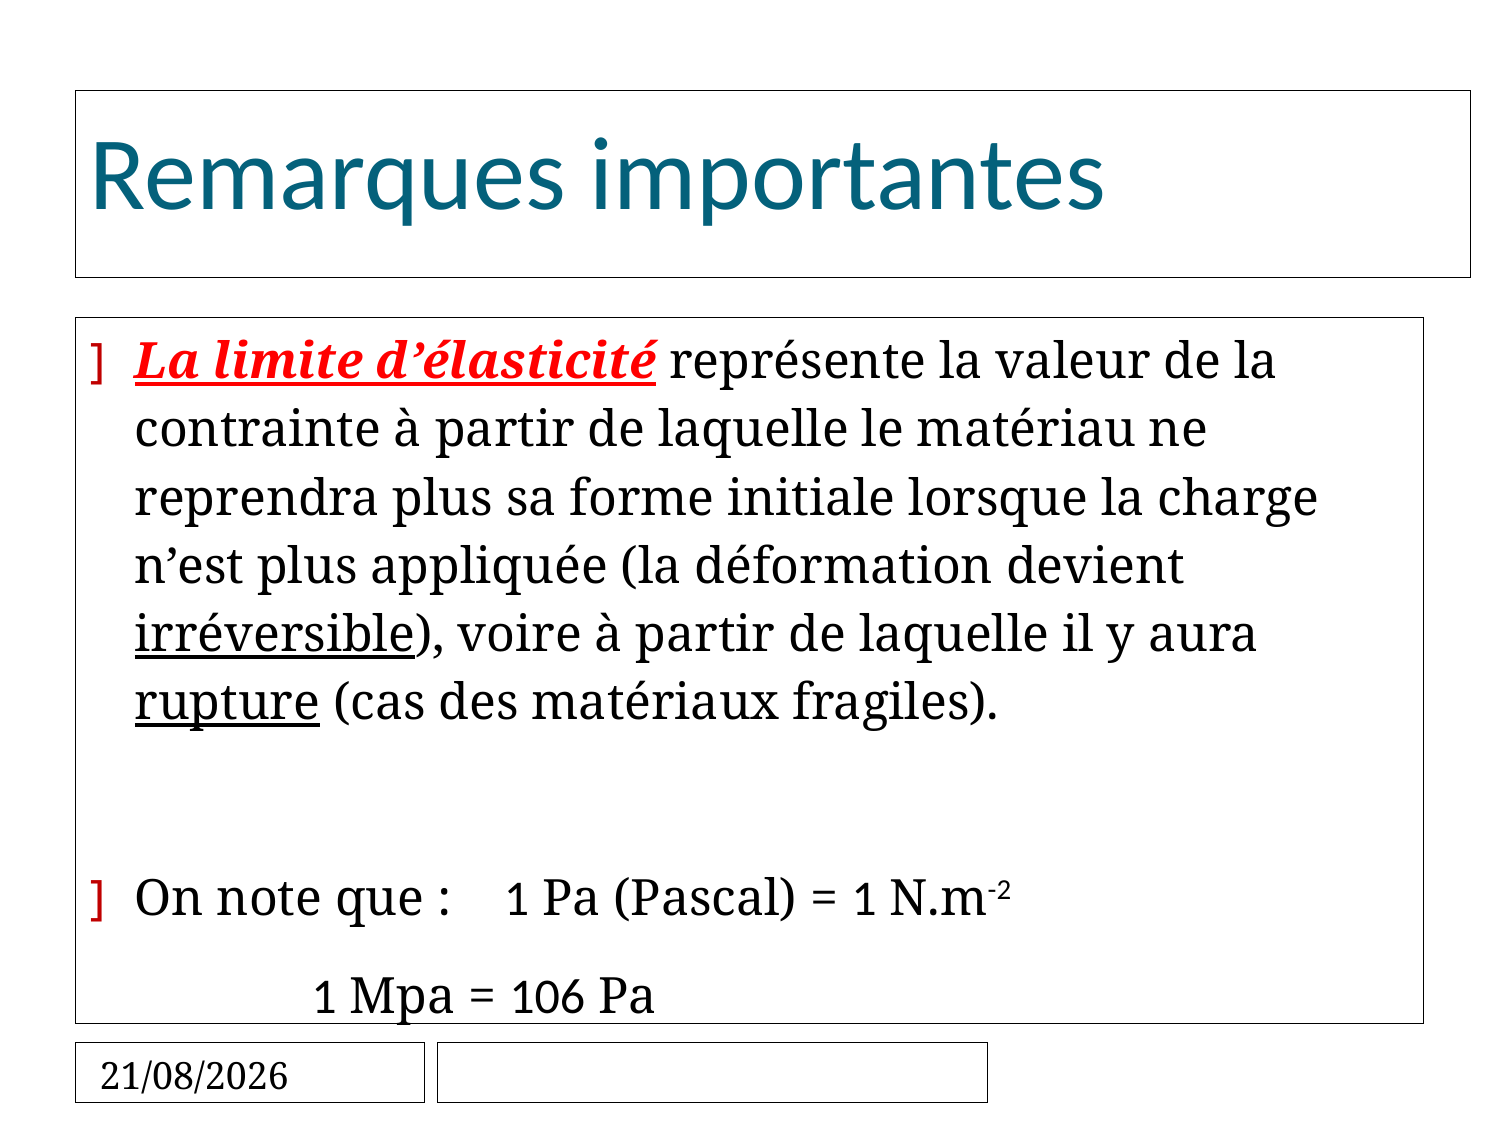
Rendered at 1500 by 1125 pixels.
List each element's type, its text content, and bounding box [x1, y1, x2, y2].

list La limite d’élasticité représente la valeur de la contrainte à partir de laquelle le matériau ne reprendra plus sa forme initiale lorsque la charge n’est plus appliquée (la déformation devient irréversible), voire à partir de laquelle il y aura rupture (cas des matériaux fragiles). On note que : 1 Pa (Pascal) = 1 N.m-2 1 Mpa = 106 Pa [75, 317, 1424, 1024]
title Remarques importantes [75, 90, 1471, 278]
